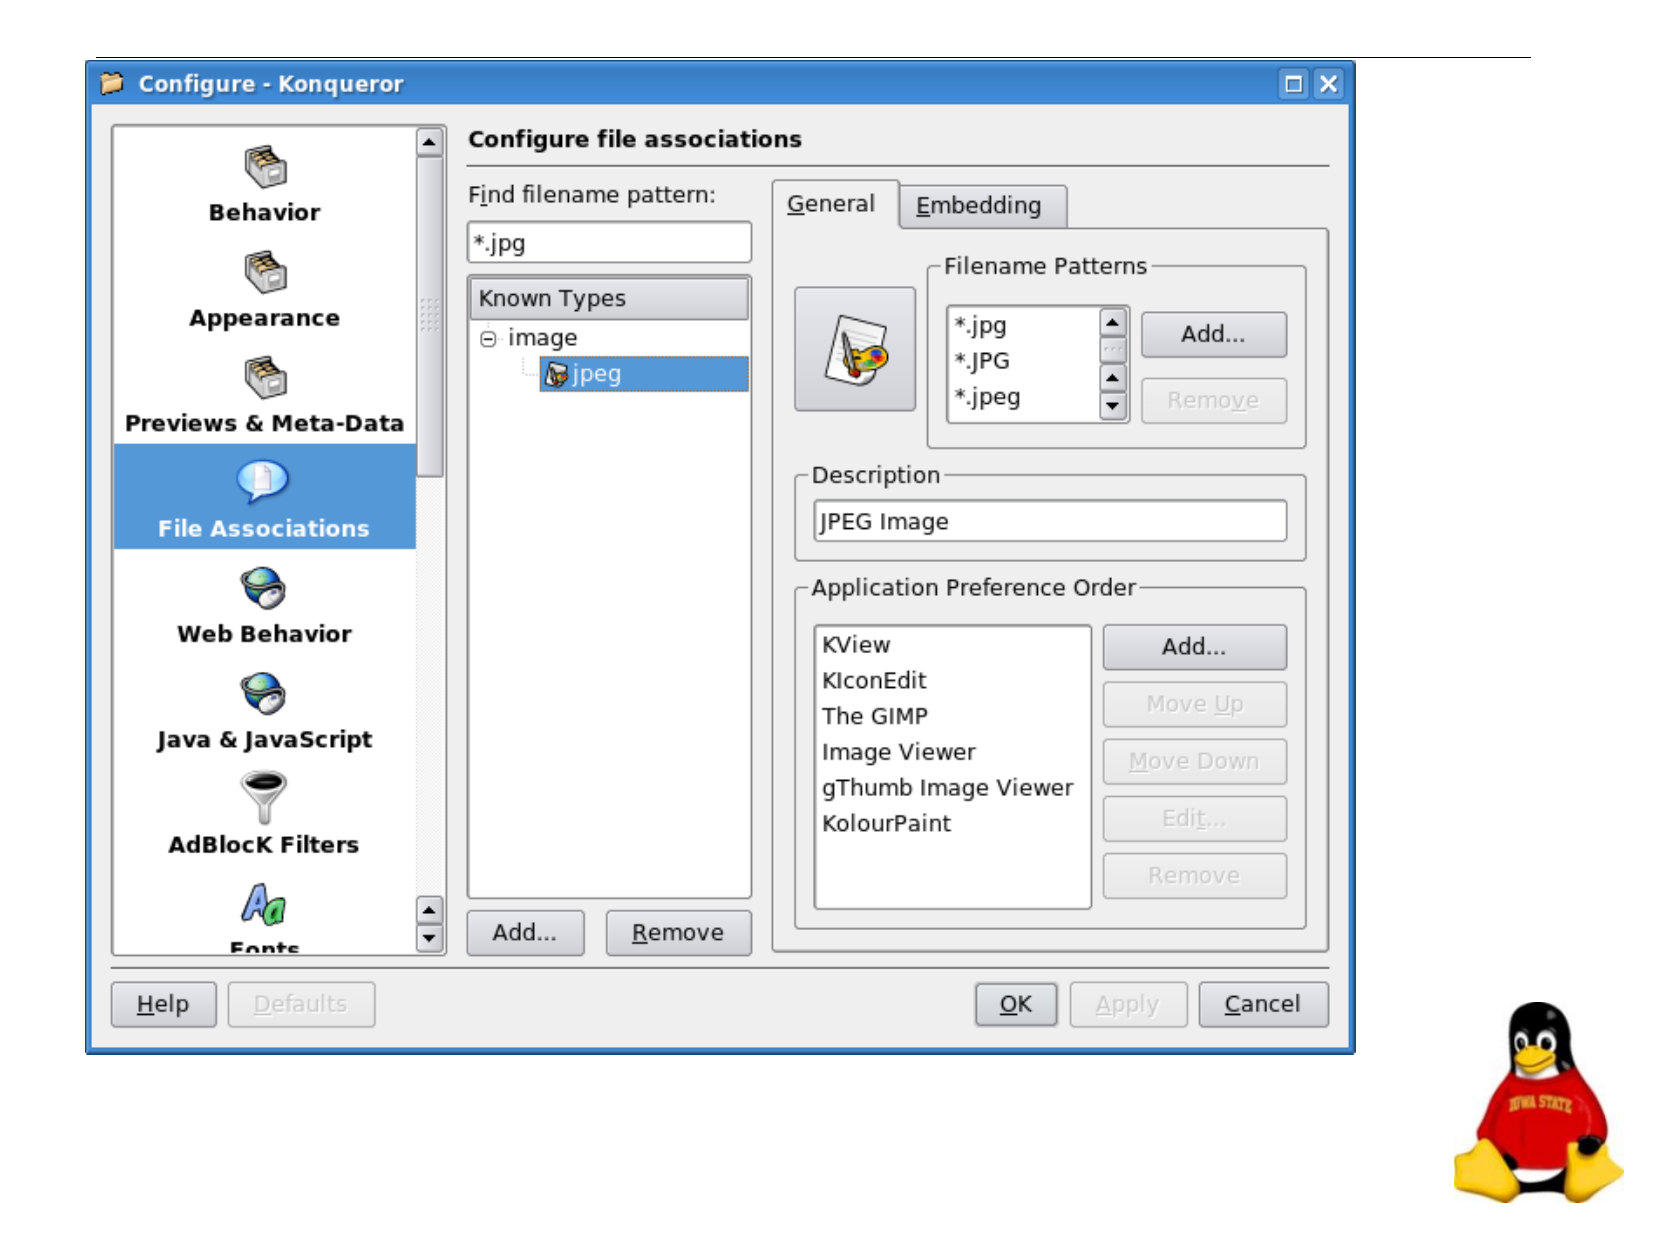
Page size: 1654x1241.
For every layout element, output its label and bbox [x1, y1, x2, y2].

picture [1454, 1002, 1624, 1203]
picture [85, 60, 1356, 1055]
